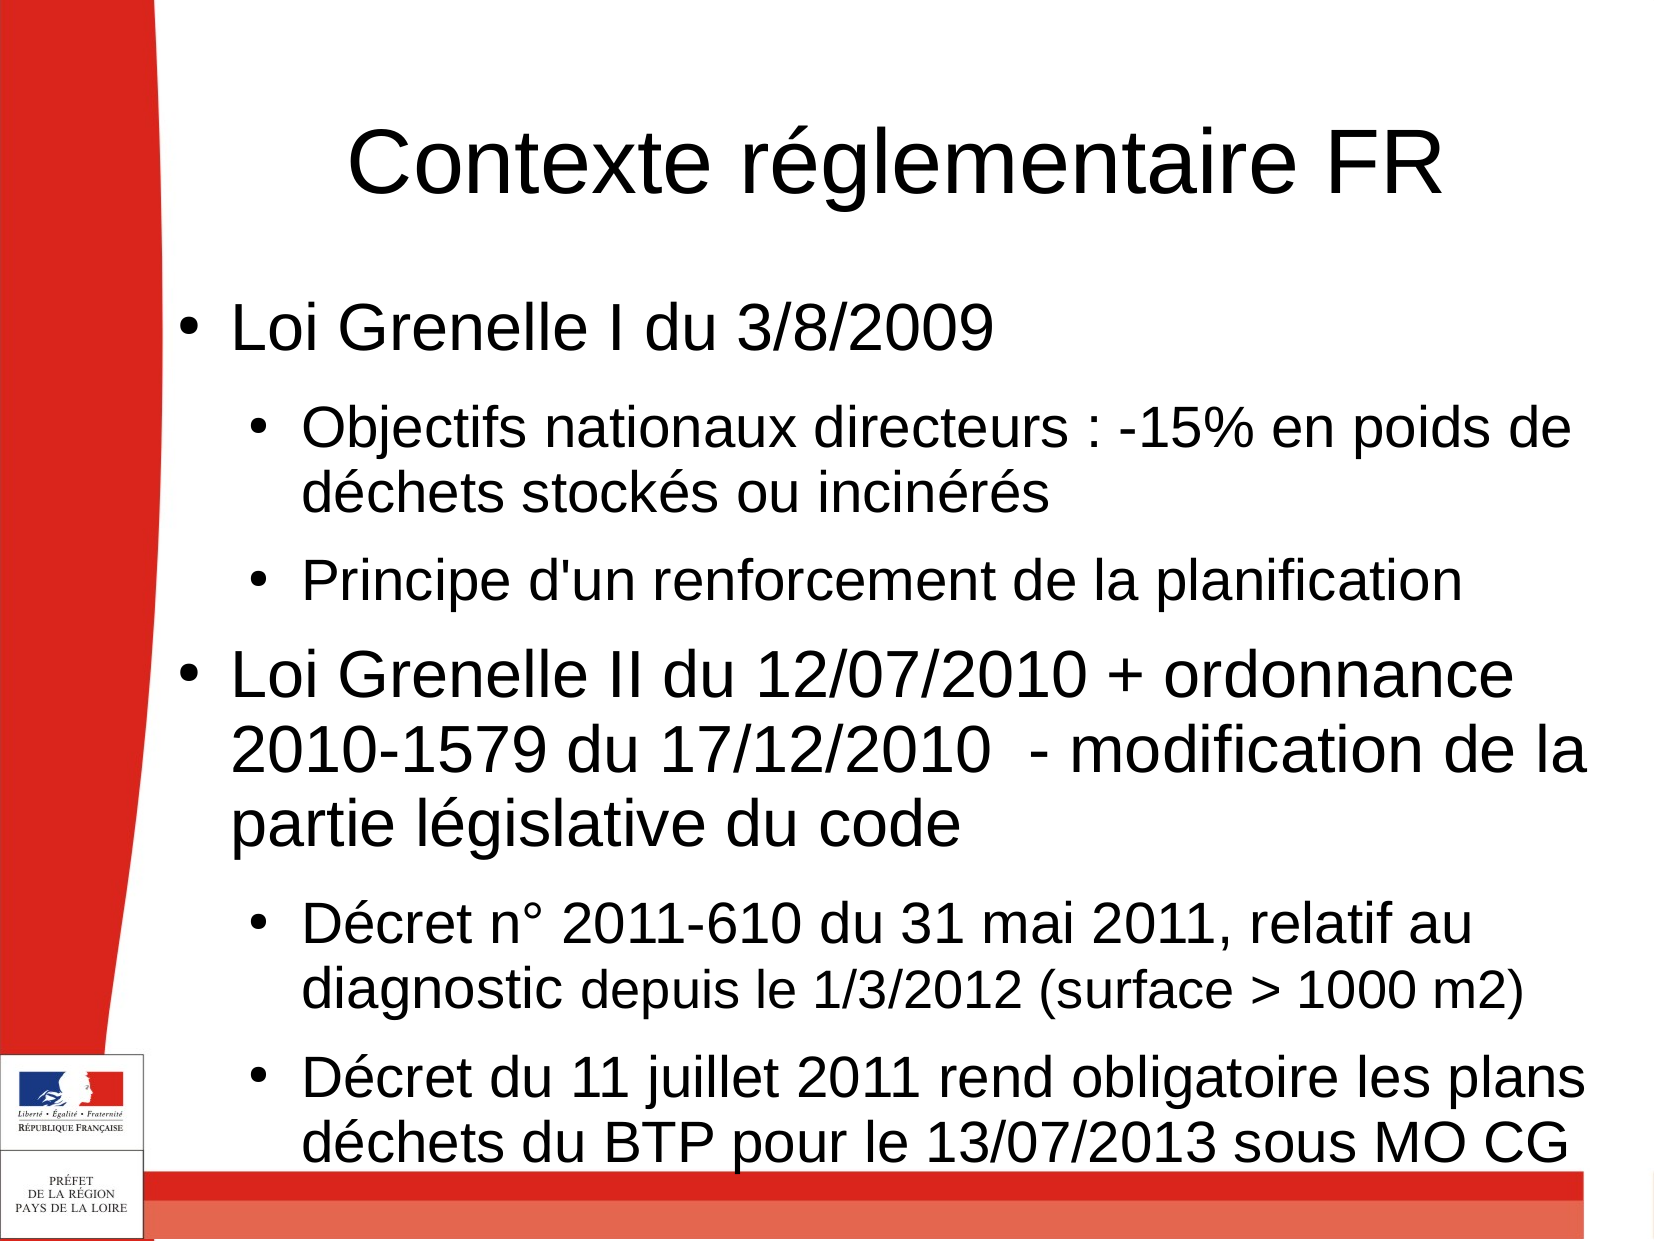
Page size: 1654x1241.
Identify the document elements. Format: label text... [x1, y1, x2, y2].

picture [0, 0, 1654, 1241]
list Loi Grenelle I du 3/8/2009 Objectifs nationaux directeurs : -15% en poids de déchets stockés ou incinérés Principe d'un renforcement de la planification Loi Grenelle II du 12/07/2010 + ordonnance 2010-1579 du 17/12/2010 - modification de la partie législative du code Décret n° 2011-610 du 31 mai 2011, relatif au diagnostic depuis le 1/3/2012 (surface > 1000 m2) Décret du 11 juillet 2011 rend obligatoire les plans déchets du BTP pour le 13/07/2013 sous MO CG [159, 290, 1648, 1241]
title Contexte réglementaire FR [153, 58, 1642, 266]
